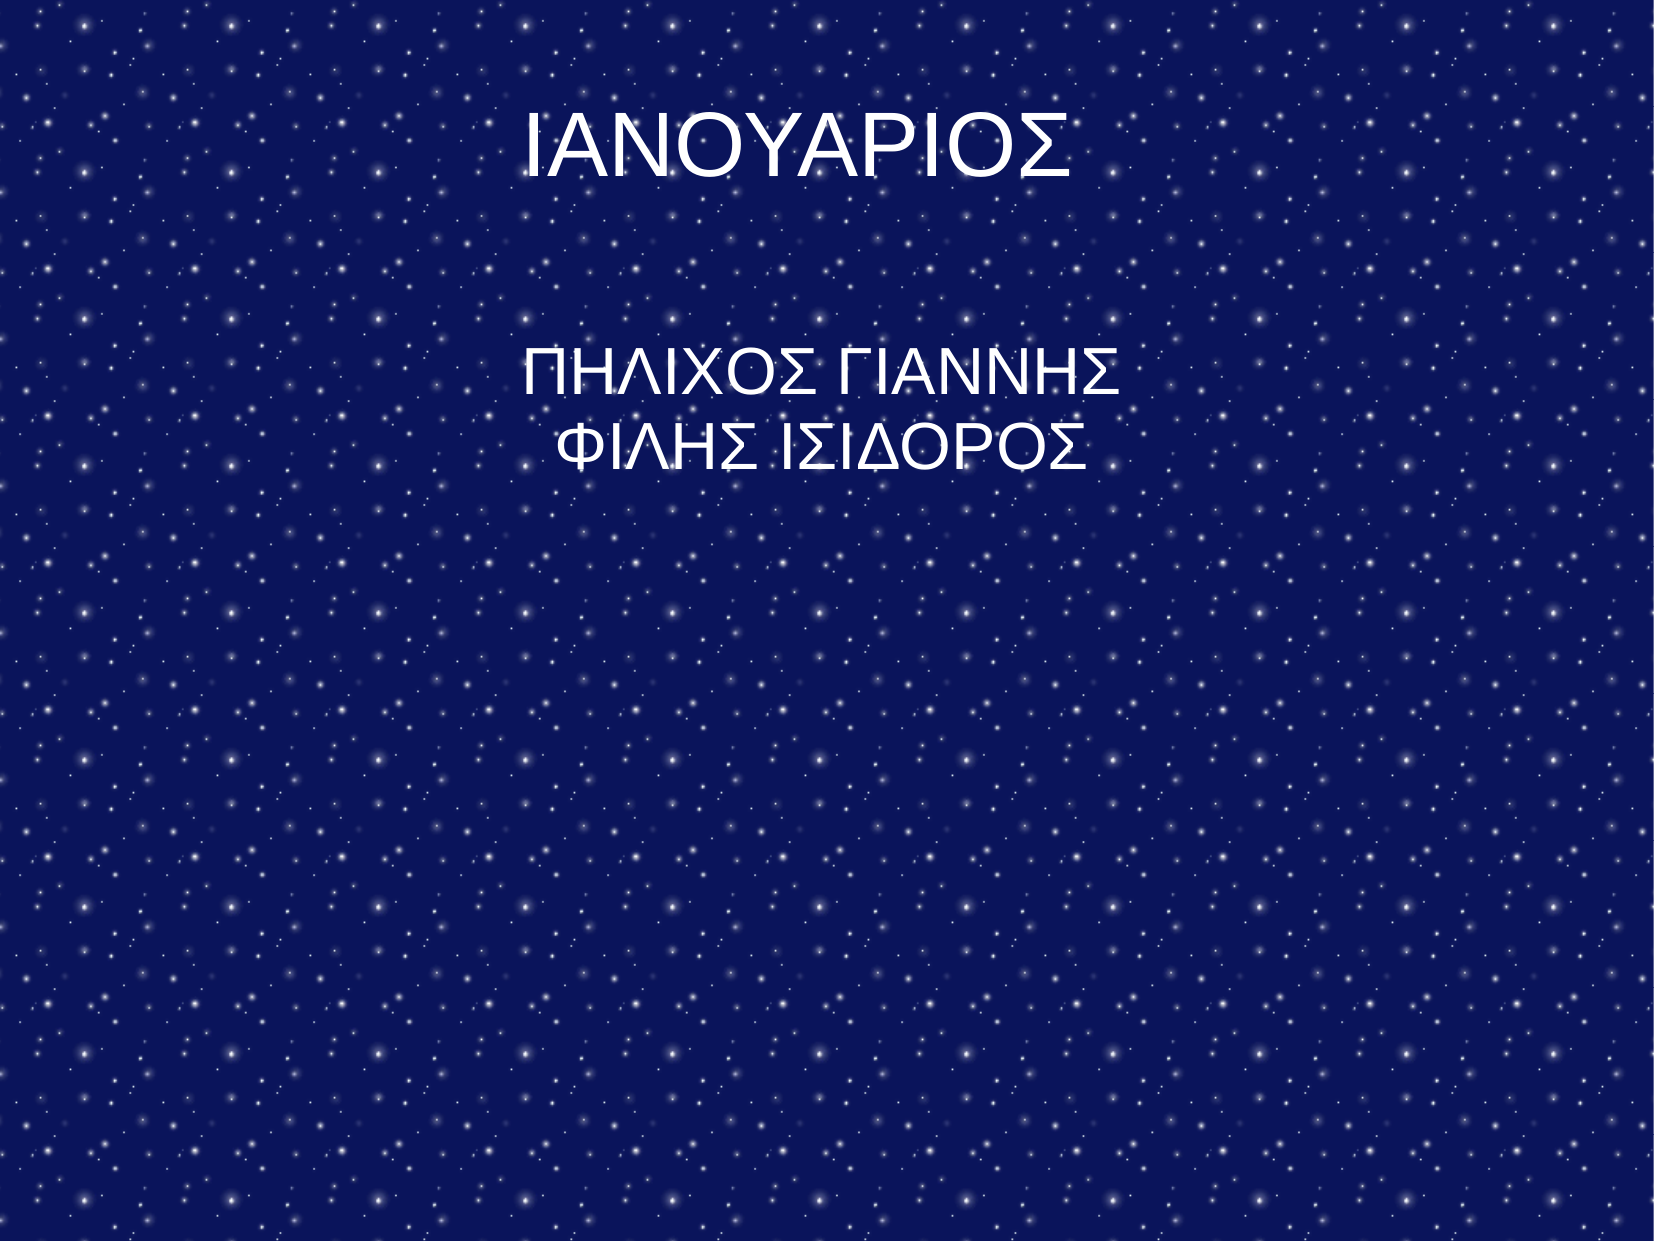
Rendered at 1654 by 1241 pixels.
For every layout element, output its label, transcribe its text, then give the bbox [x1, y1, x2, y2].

title ΙΑΝΟΥΑΡΙΟΣ [94, 59, 1502, 232]
subtitle ΠΗΛΙΧΟΣ ΓΙΑΝΝΗΣ ΦΙΛΗΣ ΙΣΙΔΟΡΟΣ [94, 254, 1550, 974]
picture [0, 0, 1654, 1241]
